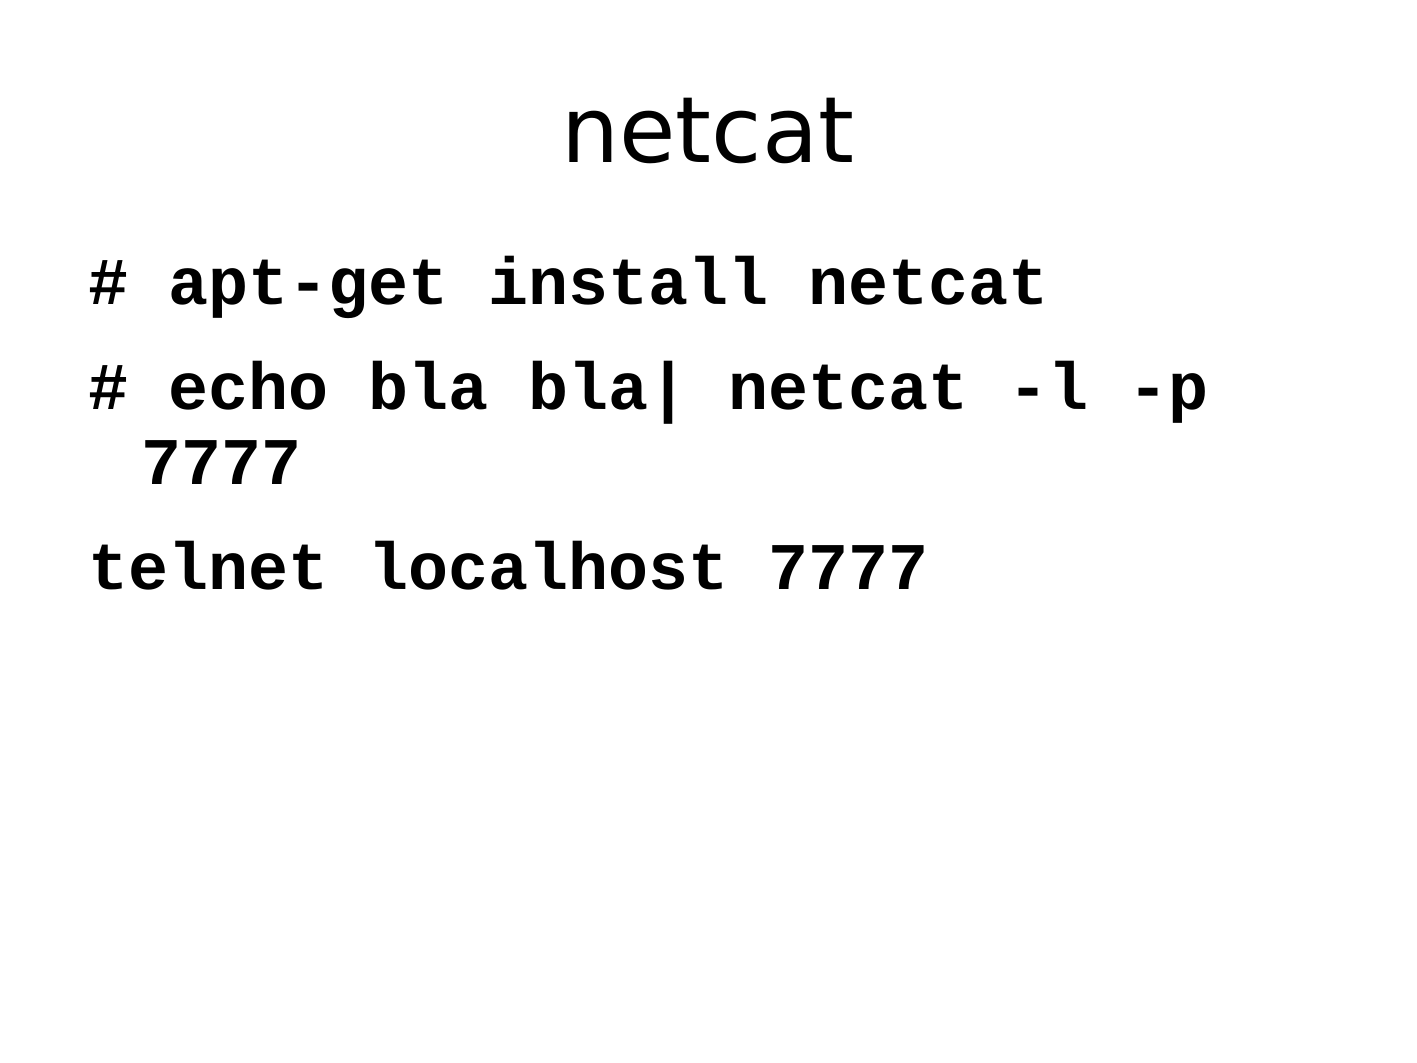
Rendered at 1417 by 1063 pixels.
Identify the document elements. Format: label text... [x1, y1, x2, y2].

list # apt-get install netcat # echo bla bla| netcat -l -p 7777 telnet localhost 7777 [70, 248, 1346, 950]
title netcat [70, 42, 1346, 220]
